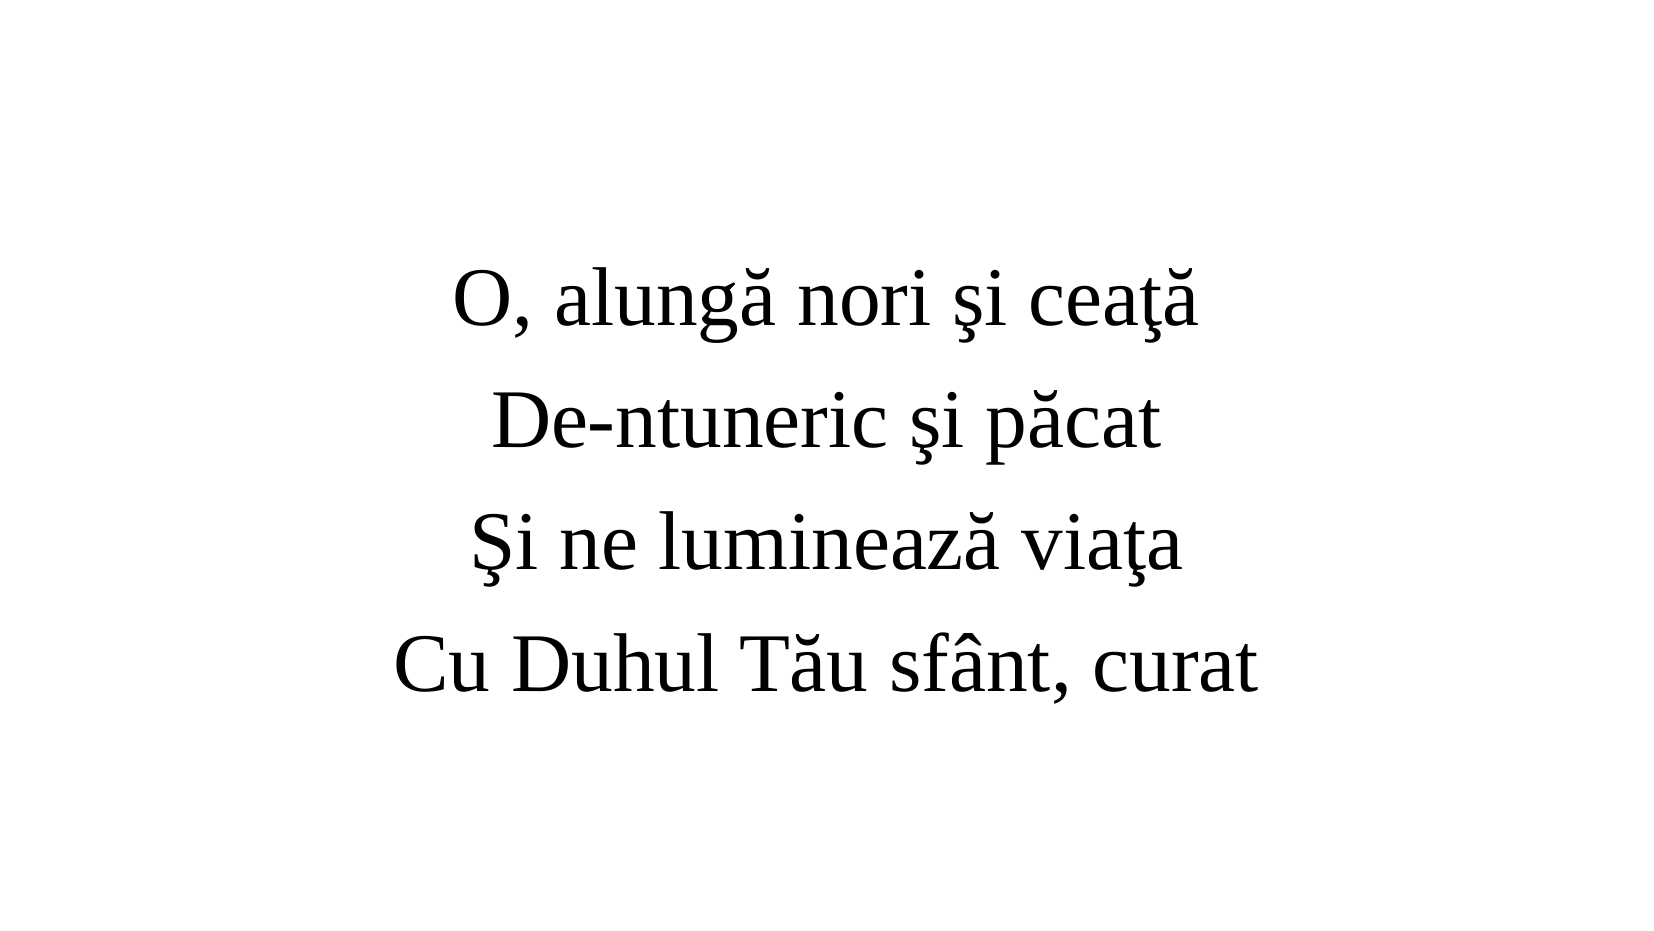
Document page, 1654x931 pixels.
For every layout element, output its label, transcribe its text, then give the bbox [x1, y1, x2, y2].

subtitle O, alungă nori şi ceaţă De-ntuneric şi păcat Şi ne luminează viaţa Cu Duhul Tău sfânt, curat [118, 238, 1536, 712]
